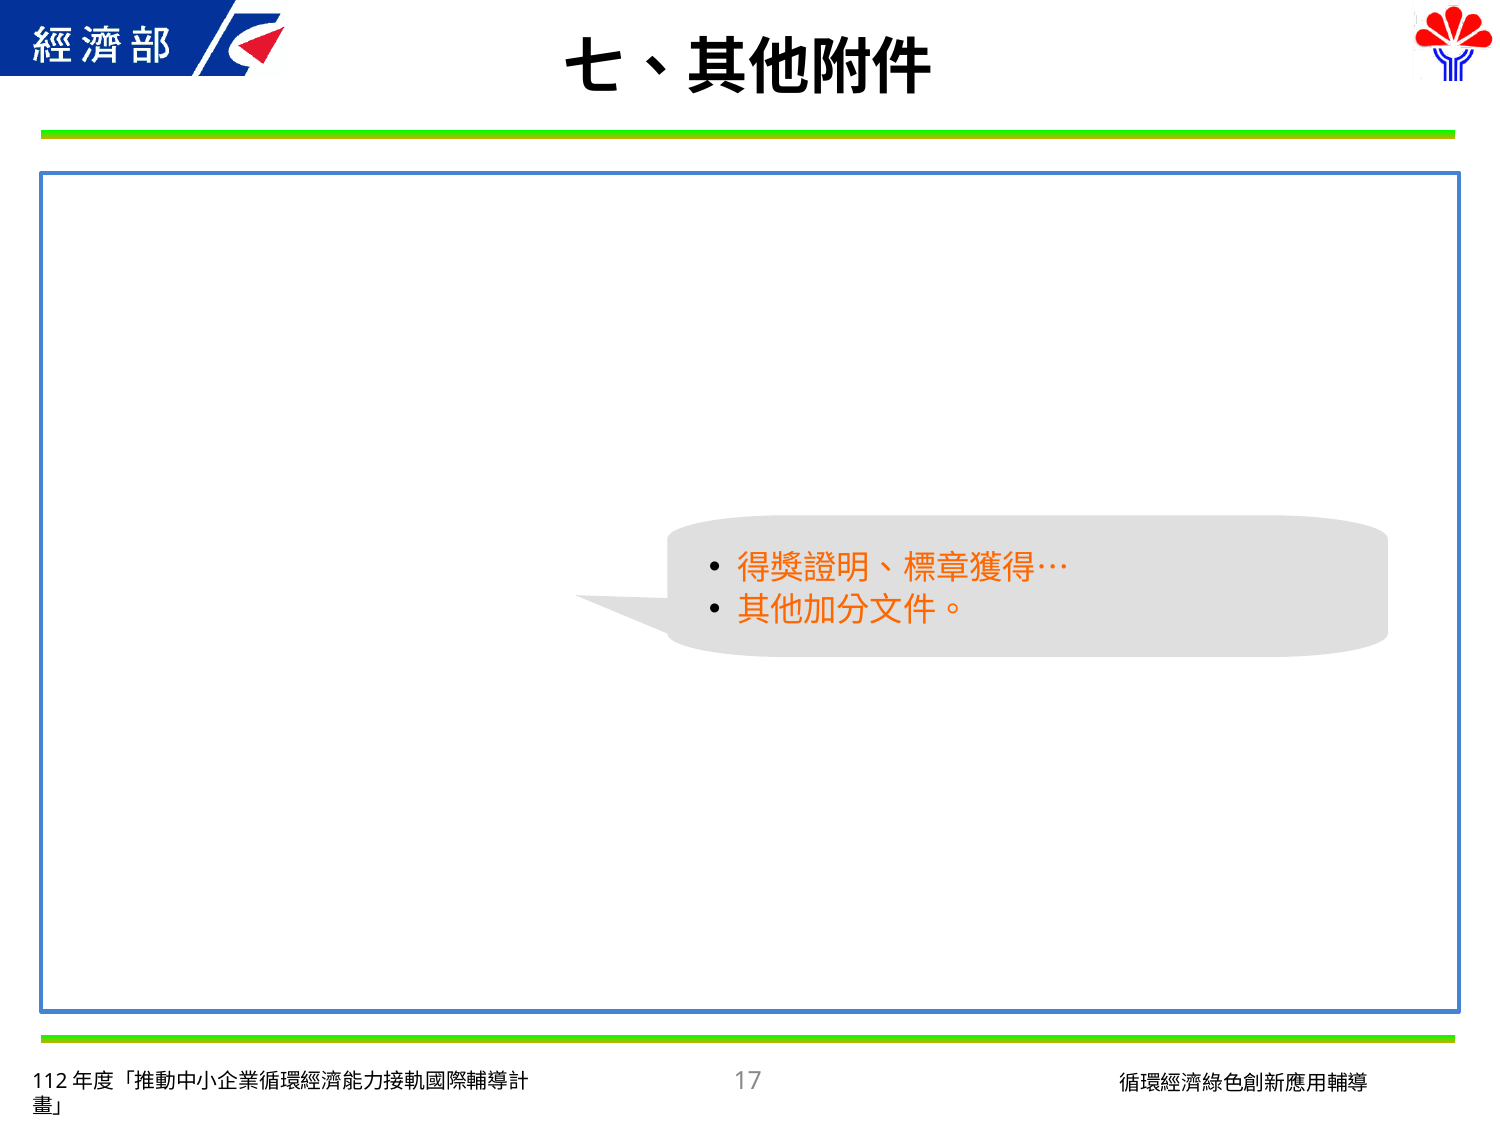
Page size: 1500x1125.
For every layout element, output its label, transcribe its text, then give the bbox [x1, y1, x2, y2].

title 七、其他附件 [0, 19, 1497, 109]
text_box 得獎證明、標章獲得… 其他加分文件。 [575, 515, 1388, 658]
text_box 17 [572, 1051, 923, 1112]
